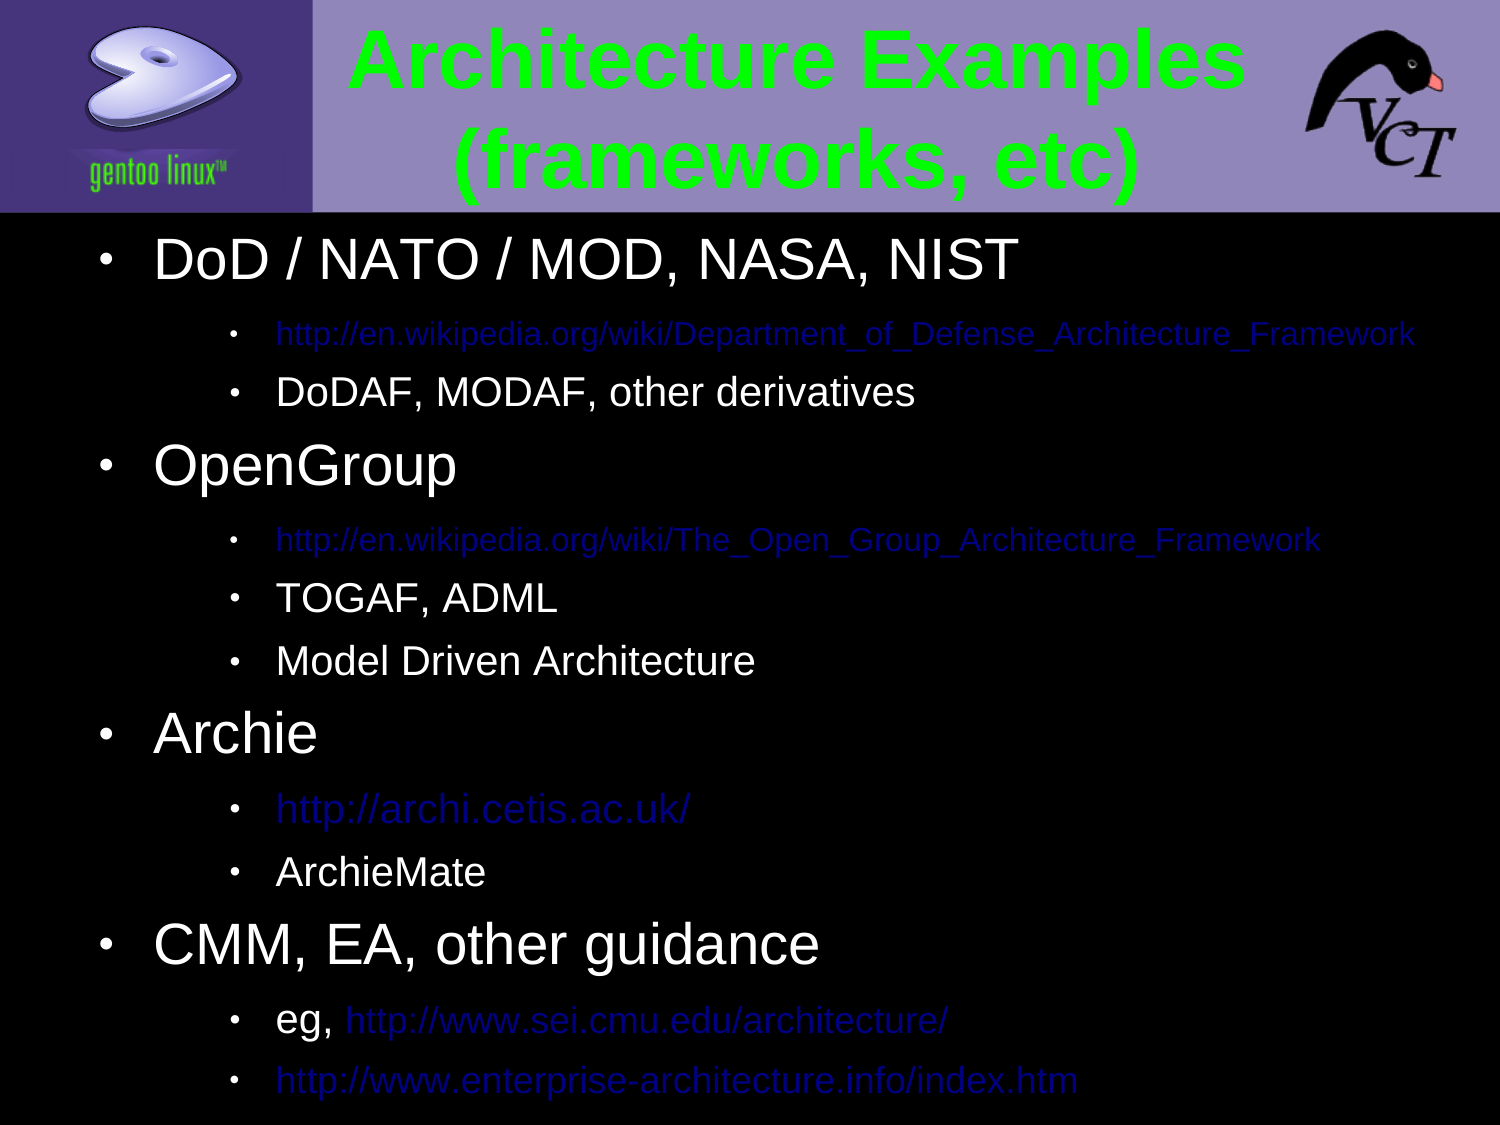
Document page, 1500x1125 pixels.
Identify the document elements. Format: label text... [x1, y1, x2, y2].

list DoD / NATO / MOD, NASA, NIST http://en.wikipedia.org/wiki/Department_of_Defense_Architecture_Framework DoDAF, MODAF, other derivatives OpenGroup http://en.wikipedia.org/wiki/The_Open_Group_Architecture_Framework TOGAF, ADML Model Driven Architecture Archie http://archi.cetis.ac.uk/ ArchieMate CMM, EA, other guidance eg, http://www.sei.cmu.edu/architecture/ http://www.enterprise-architecture.info/index.htm [32, 226, 1481, 1102]
picture [0, 149, 300, 195]
picture [1292, 21, 1471, 189]
title Architecture Examples (frameworks, etc) [324, 6, 1271, 206]
